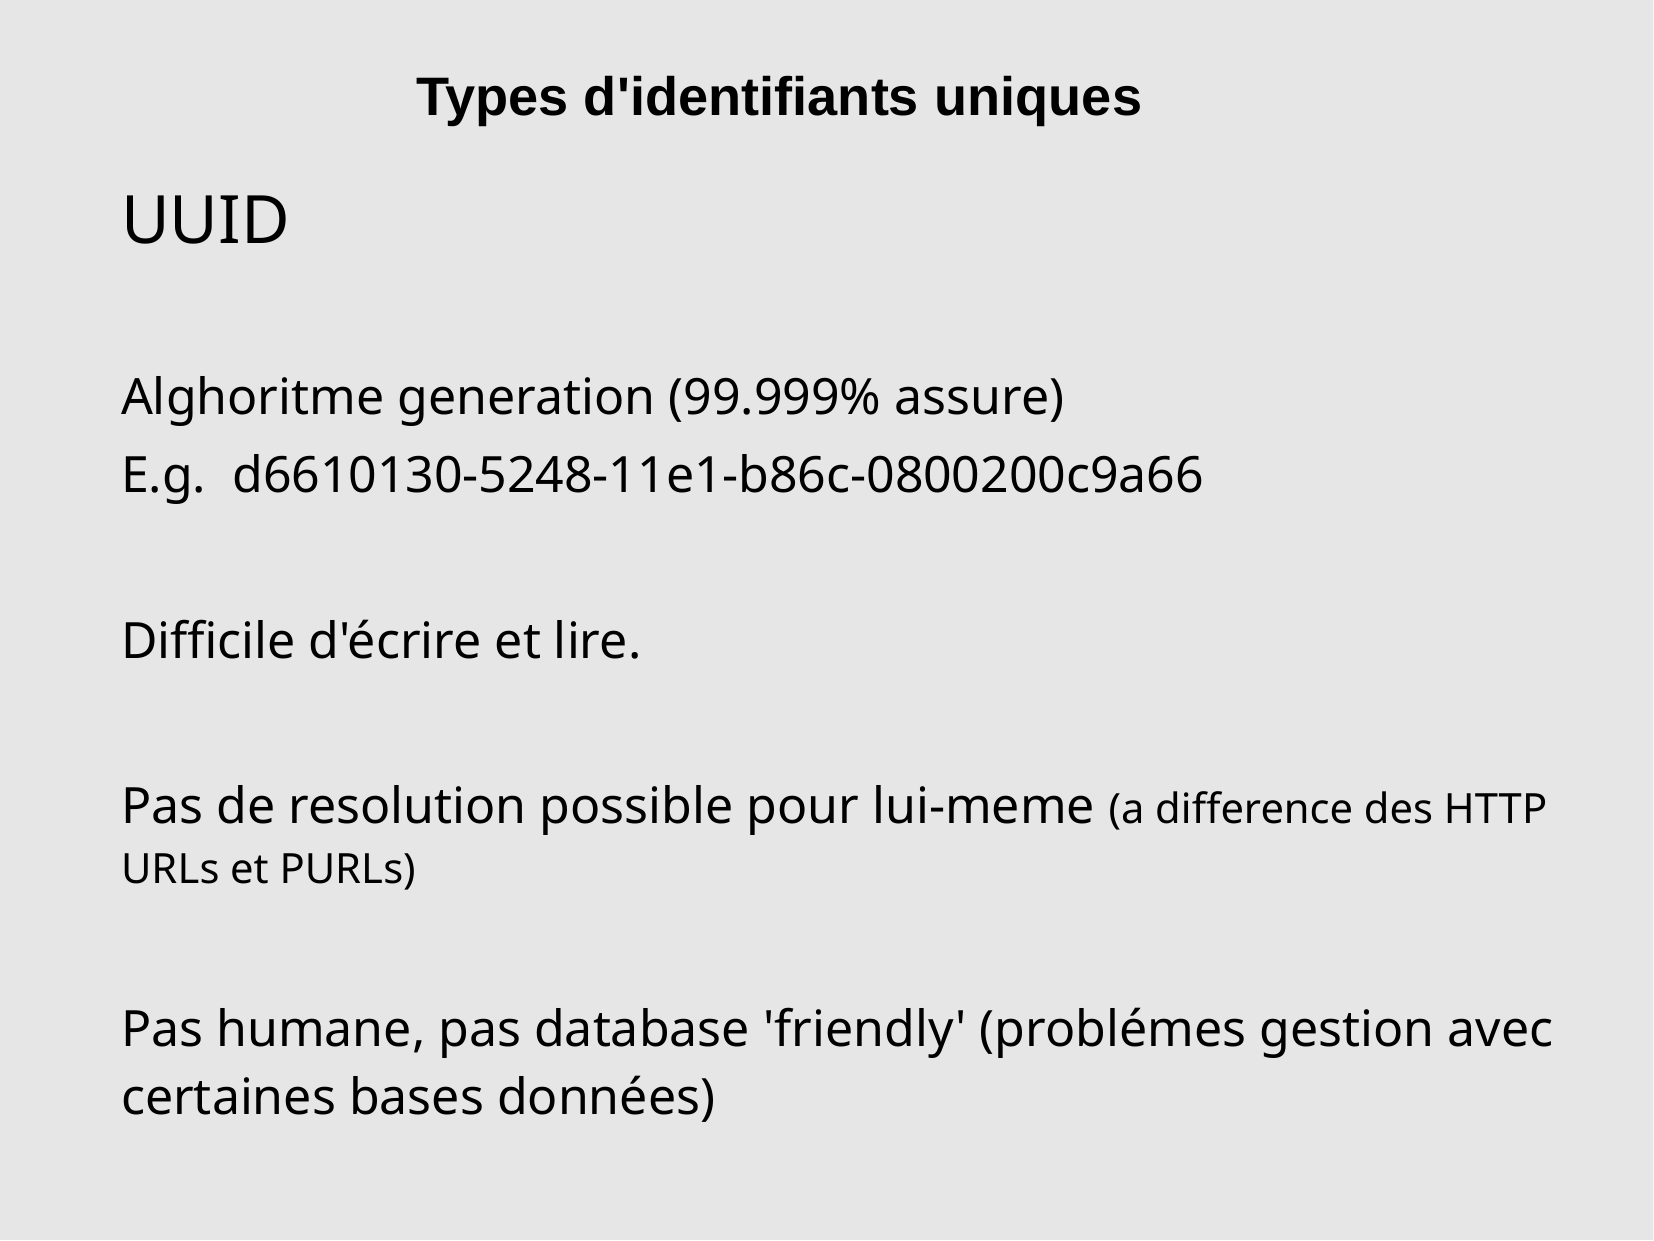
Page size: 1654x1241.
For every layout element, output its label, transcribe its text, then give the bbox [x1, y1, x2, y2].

text_box UUID Alghoritme generation (99.999% assure) E.g. d6610130-5248-11e1-b86c-0800200c9a66 Difficile d'écrire et lire. Pas de resolution possible pour lui-meme (a difference des HTTP URLs et PURLs) Pas humane, pas database 'friendly' (problémes gestion avec certaines bases données) Opaque [106, 165, 1595, 1157]
text_box Types d'identifiants uniques [401, 59, 1371, 135]
